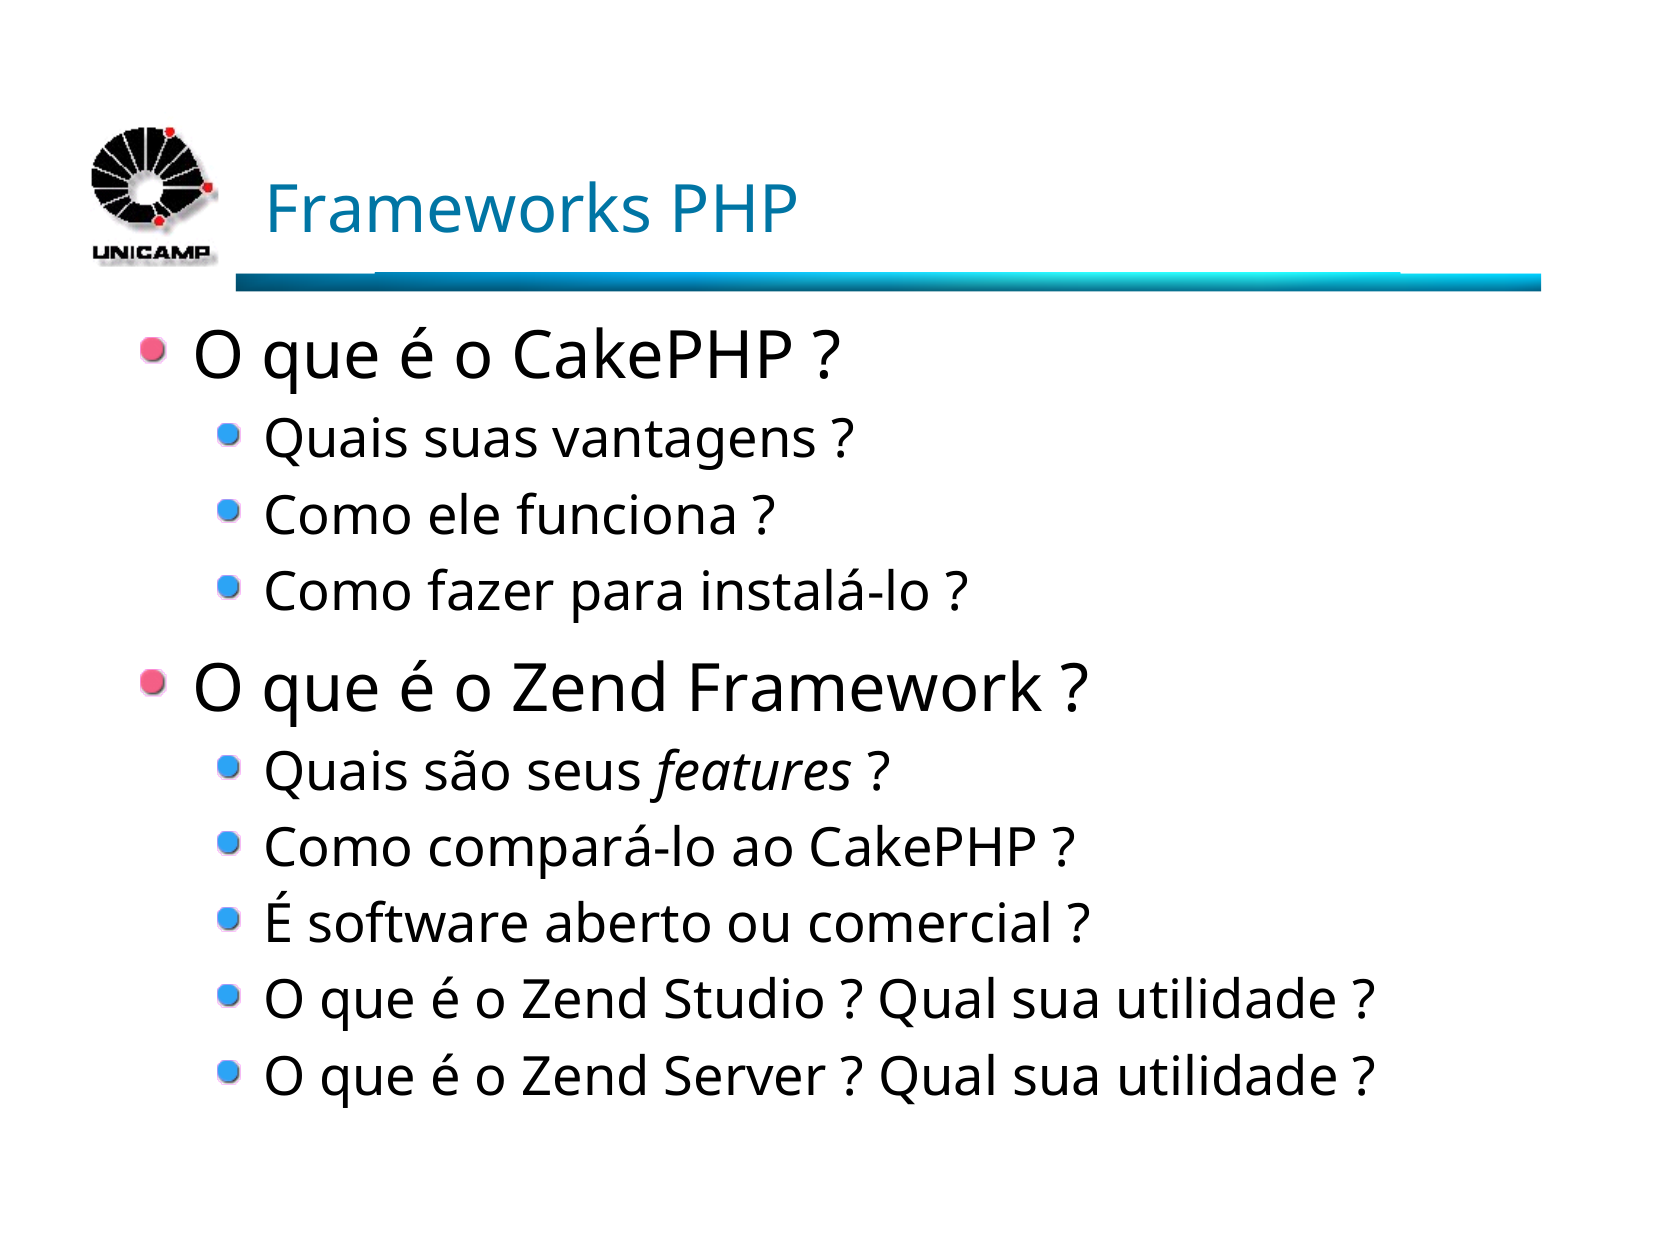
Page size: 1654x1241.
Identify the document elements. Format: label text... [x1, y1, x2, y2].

title Frameworks PHP [264, 42, 1534, 250]
list O que é o CakePHP ? Quais suas vantagens ? Como ele funciona ? Como fazer para instalá-lo ? O que é o Zend Framework ? Quais são seus features ? Como compará-lo ao CakePHP ? É software aberto ou comercial ? O que é o Zend Studio ? Qual sua utilidade ? O que é o Zend Server ? Qual sua utilidade ? [121, 309, 1534, 1182]
picture [125, 272, 1654, 295]
